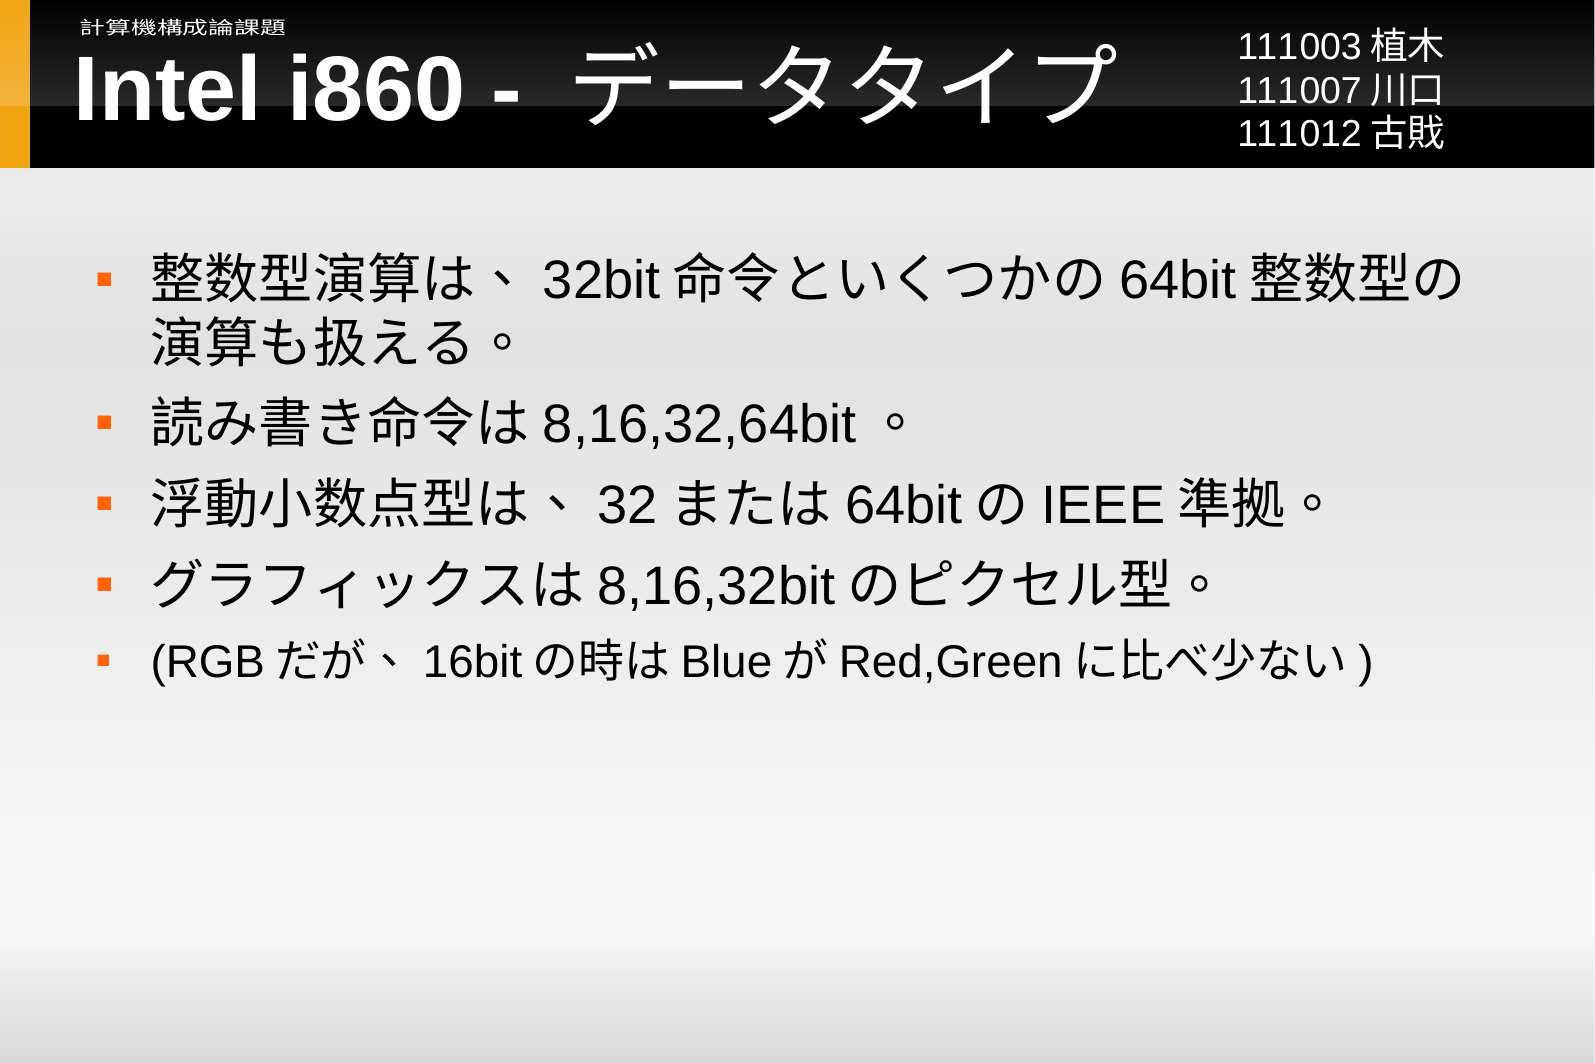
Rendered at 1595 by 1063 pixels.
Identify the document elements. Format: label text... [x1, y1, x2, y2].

text_box 111003植木 111007川口 111012古戝 [1222, 17, 1518, 164]
picture [0, 0, 1595, 1063]
list 整数型演算は、32bit命令といくつかの64bit整数型の演算も扱える。 読み書き命令は8,16,32,64bit。 浮動小数点型は、32または64bitのIEEE準拠。 グラフィックスは8,16,32bitのピクセル型。 (RGBだが、16bitの時はBlueがRed,Greenに比べ少ない) [79, 248, 1515, 951]
text_box 計算機構成論課題 [64, 7, 302, 48]
title Intel i860 - データタイプ [74, 0, 1510, 178]
